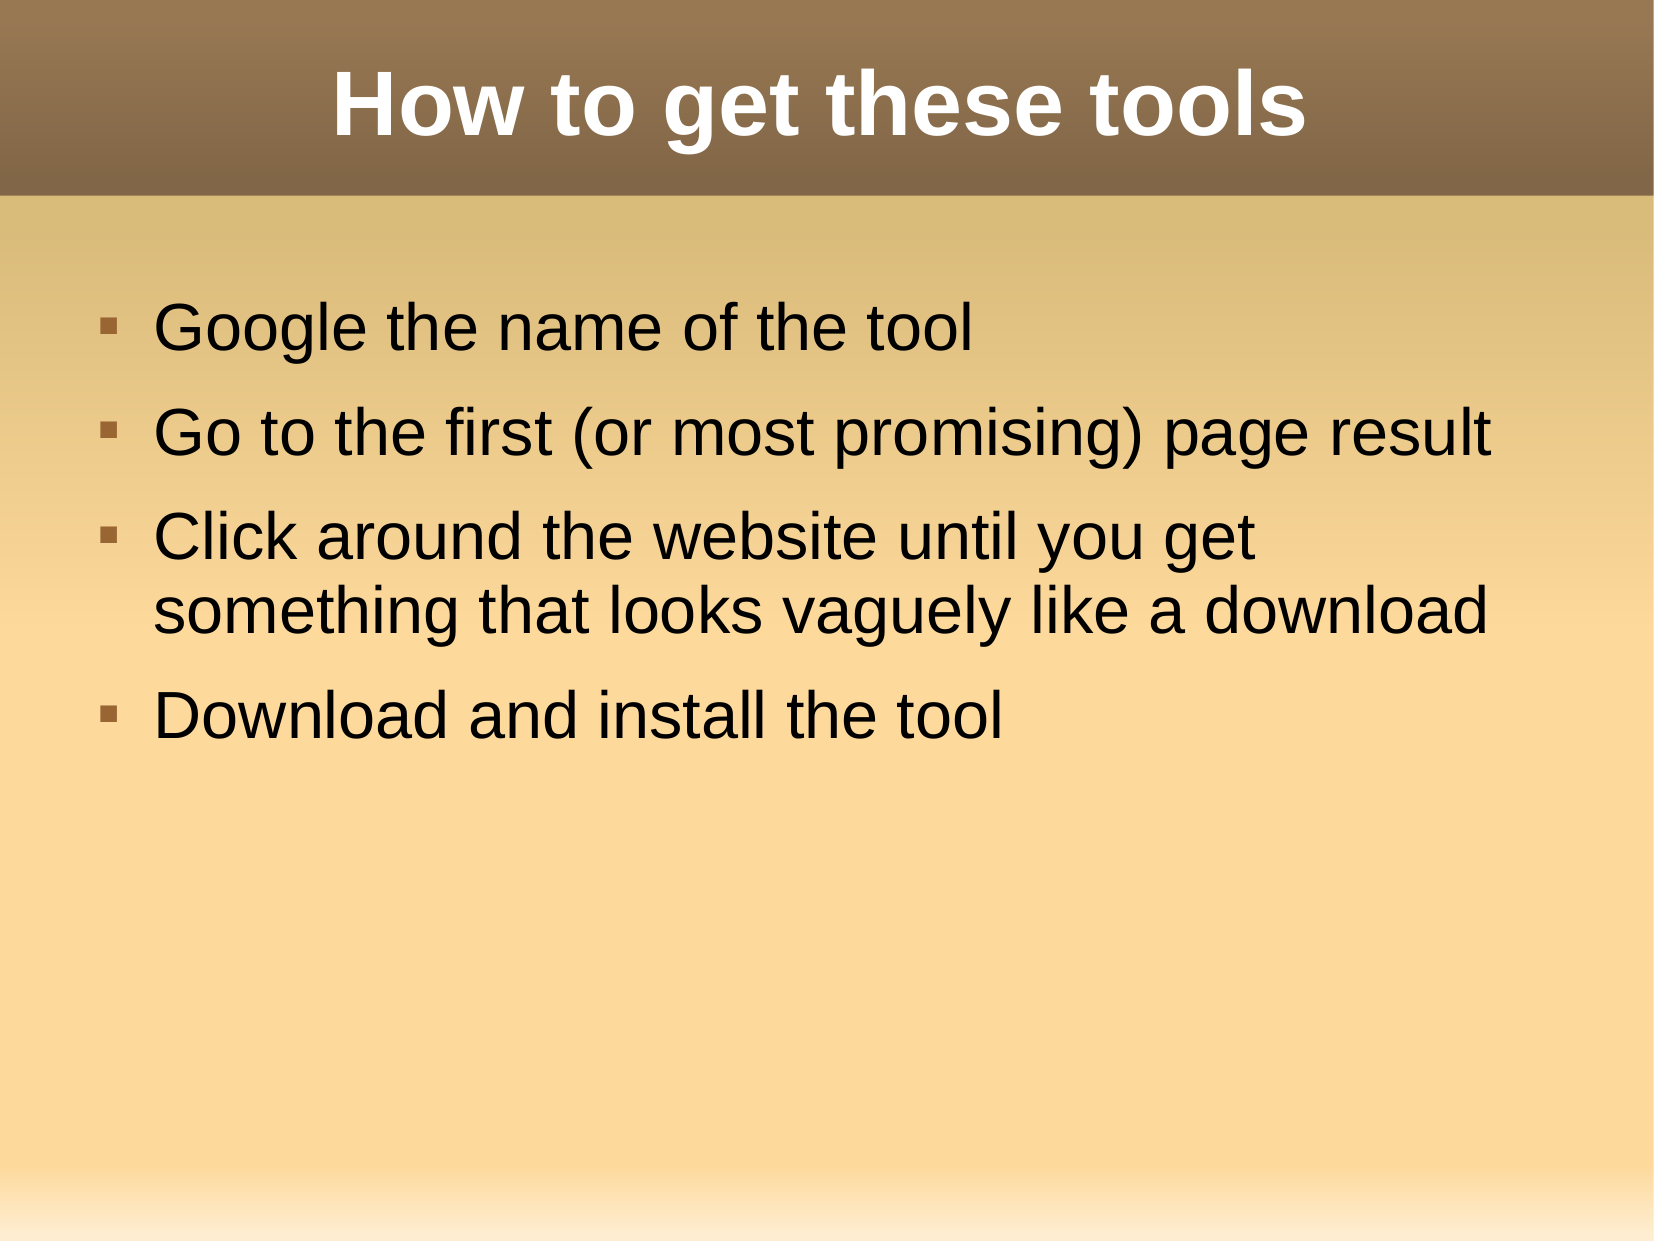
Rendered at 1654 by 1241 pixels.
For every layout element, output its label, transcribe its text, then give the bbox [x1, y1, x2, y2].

picture [0, 0, 1654, 1241]
title How to get these tools [76, 0, 1565, 208]
list Google the name of the tool Go to the first (or most promising) page result Click around the website until you get something that looks vaguely like a download Download and install the tool [82, 290, 1571, 1109]
